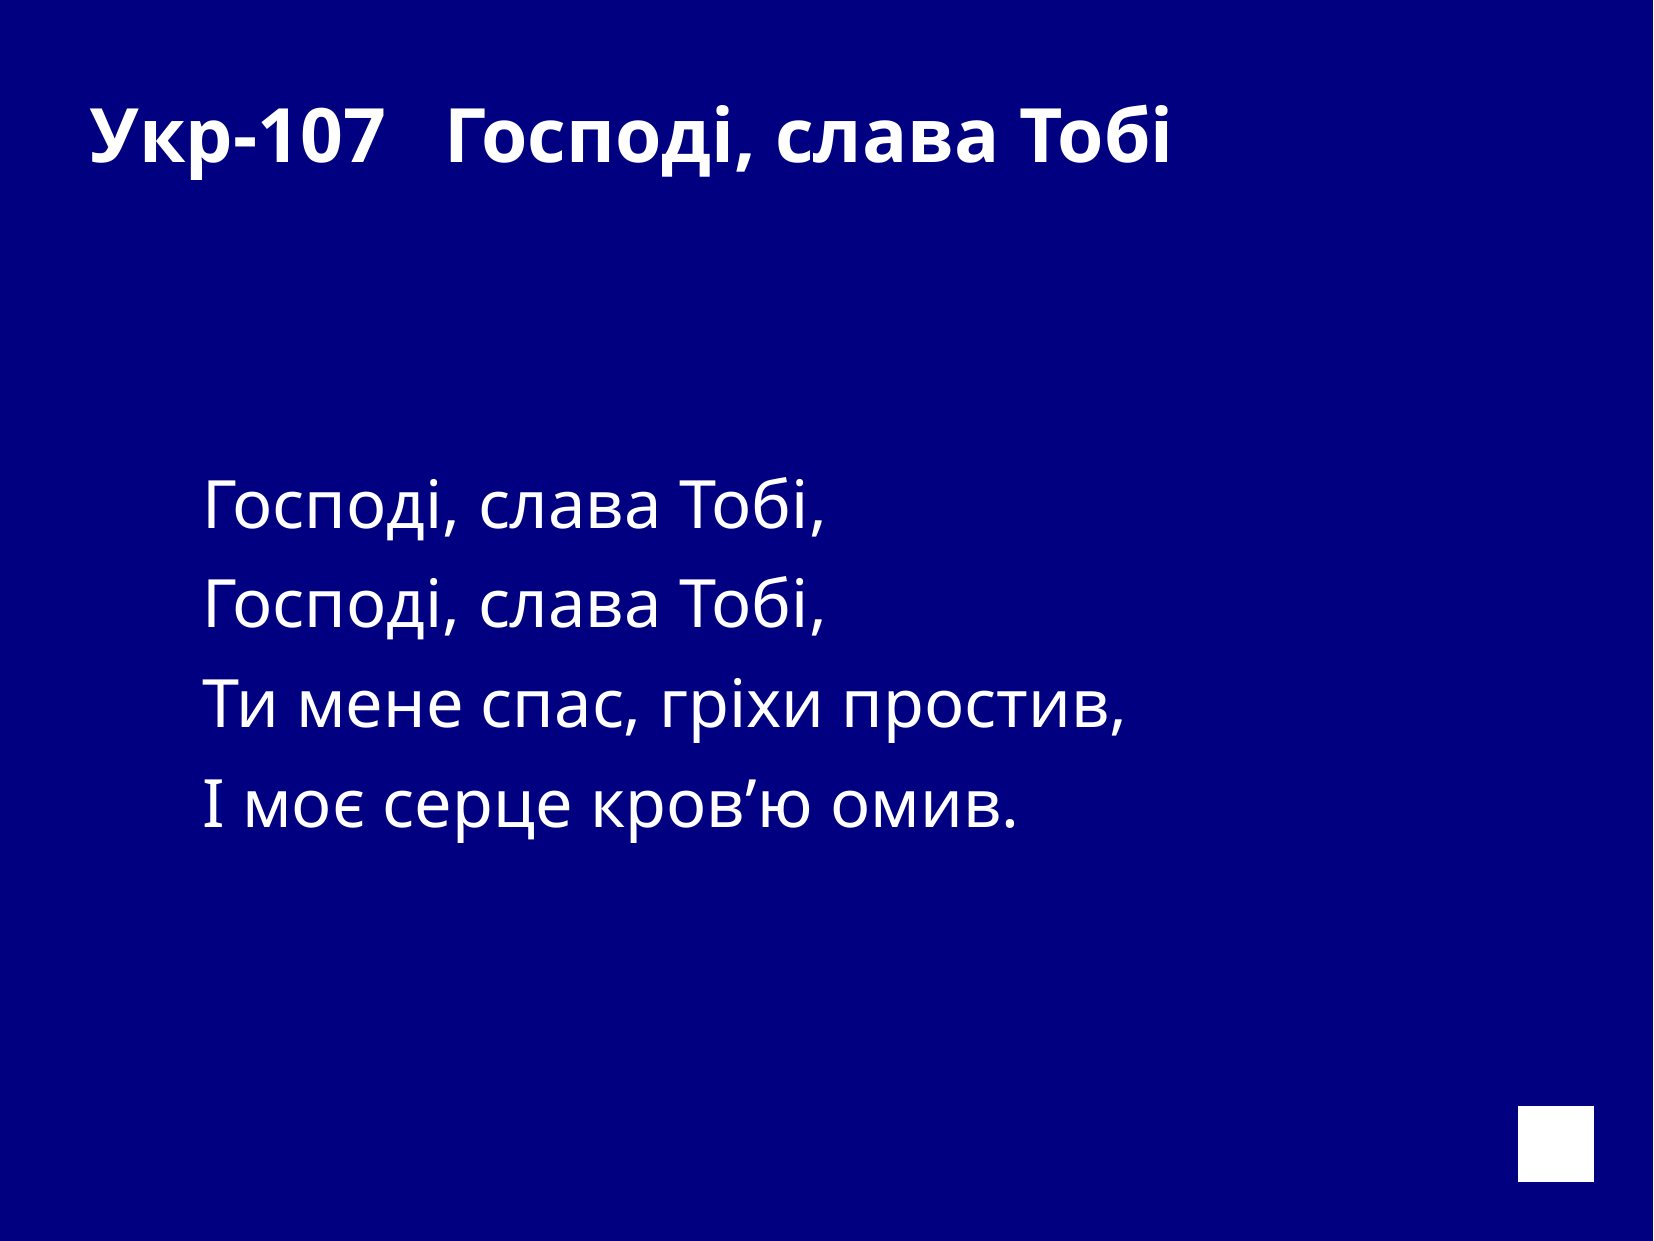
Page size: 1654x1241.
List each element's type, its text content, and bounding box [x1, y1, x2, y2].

text_box Господі, слава Тобі, Господі, слава Тобі, Ти мене спас, гріхи простив, І моє серце кров’ю омив. [75, 188, 1576, 1163]
text_box Укр-107 Господі, слава Тобі [75, 75, 1576, 188]
text_box [1518, 1106, 1594, 1182]
